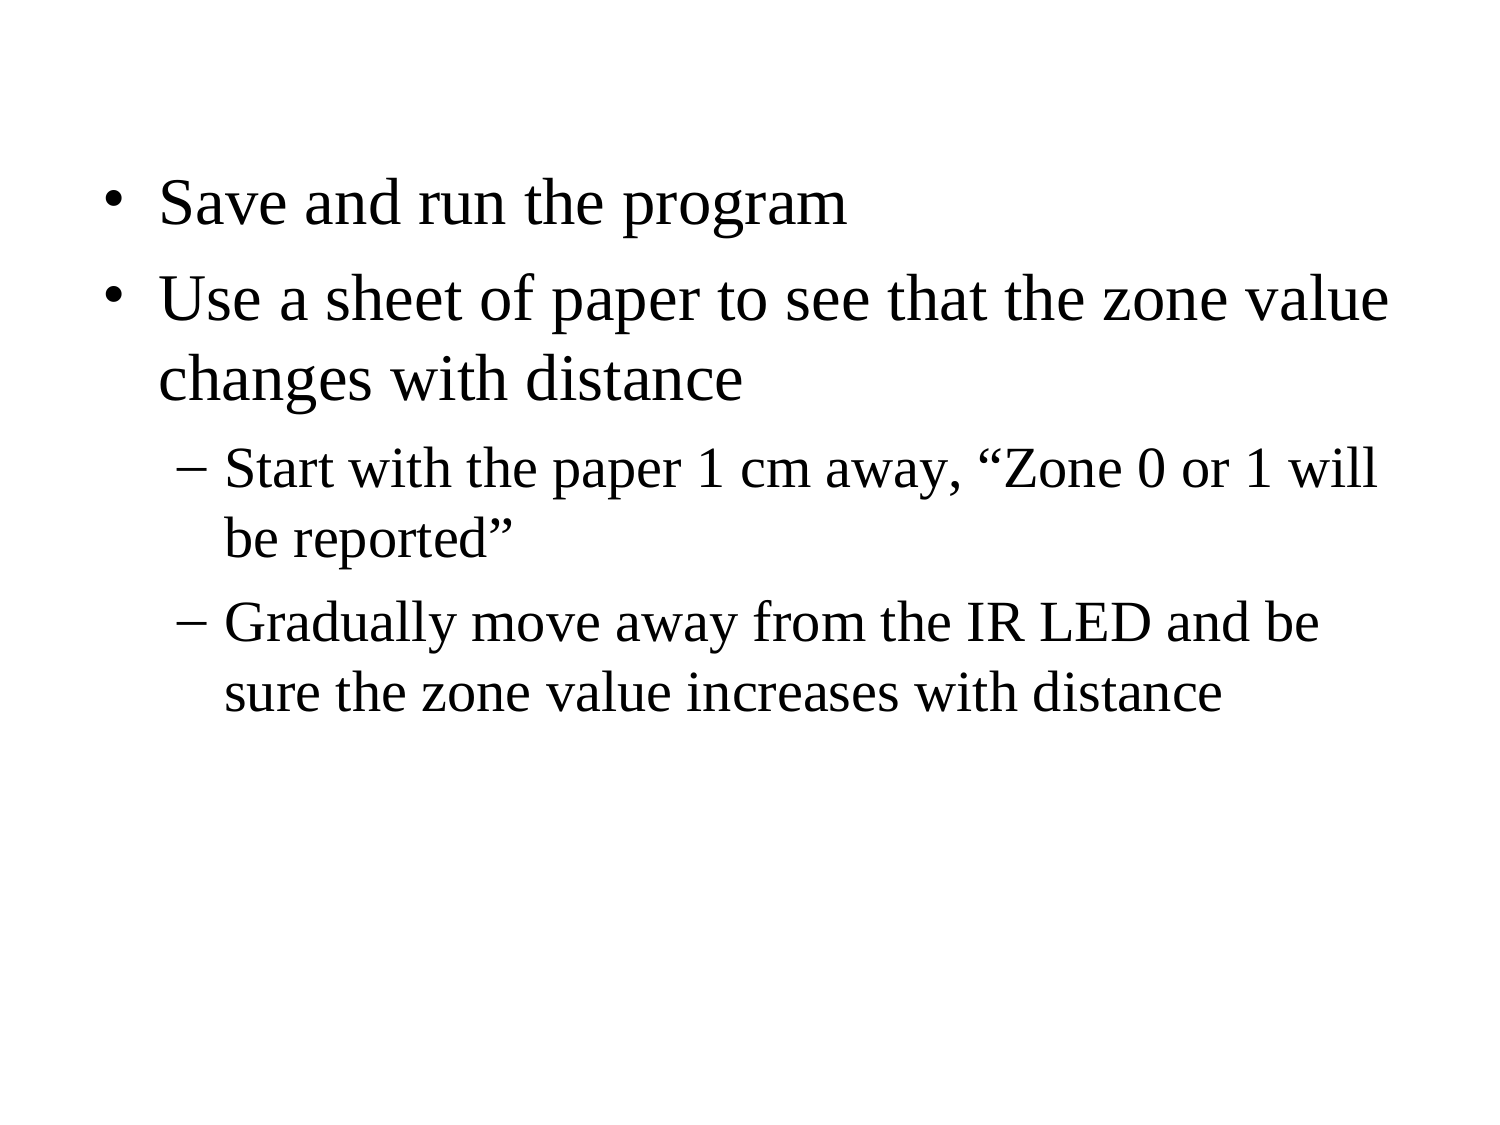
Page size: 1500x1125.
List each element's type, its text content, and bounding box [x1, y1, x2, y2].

list Save and run the program Use a sheet of paper to see that the zone value changes with distance Start with the paper 1 cm away, “Zone 0 or 1 will be reported” Gradually move away from the IR LED and be sure the zone value increases with distance [87, 149, 1426, 1026]
